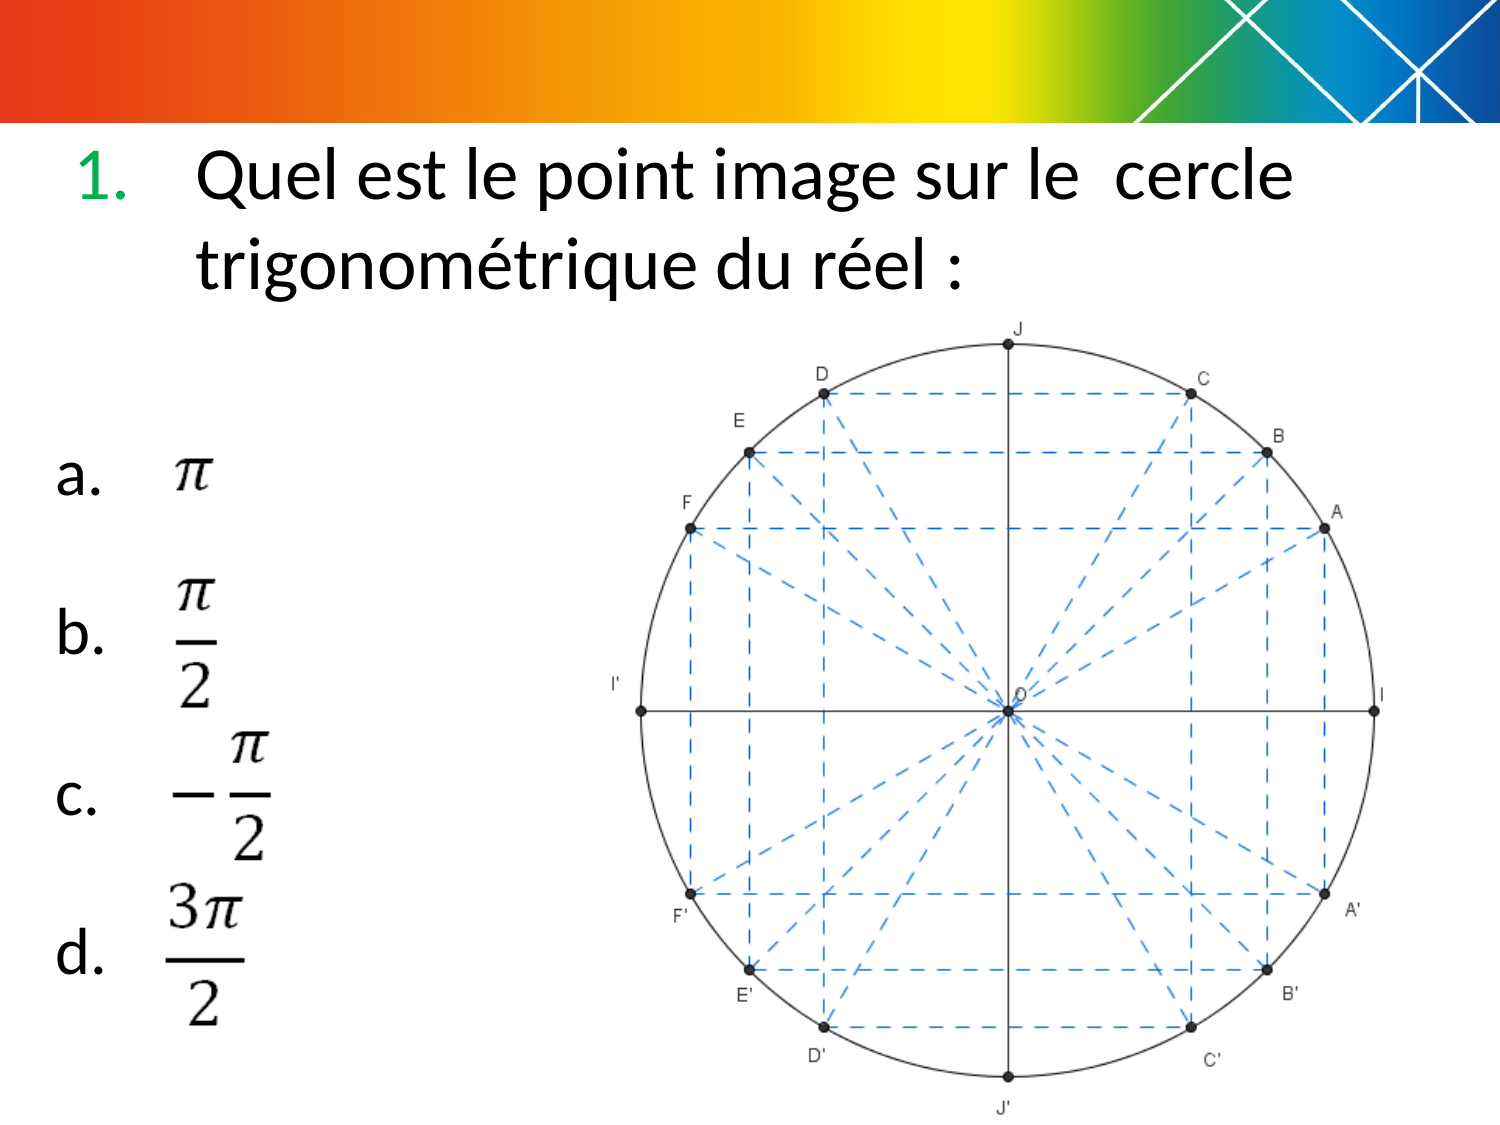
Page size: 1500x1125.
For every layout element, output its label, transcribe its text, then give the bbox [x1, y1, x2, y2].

title Quel est le point image sur le cercle trigonométrique du réel : [58, 117, 1477, 315]
text_box a. b. c. d. [41, 420, 526, 996]
picture [147, 562, 290, 1043]
picture [0, 0, 1352, 123]
text_box [596, 310, 1400, 1125]
picture [1340, 0, 1500, 123]
picture [147, 432, 247, 508]
